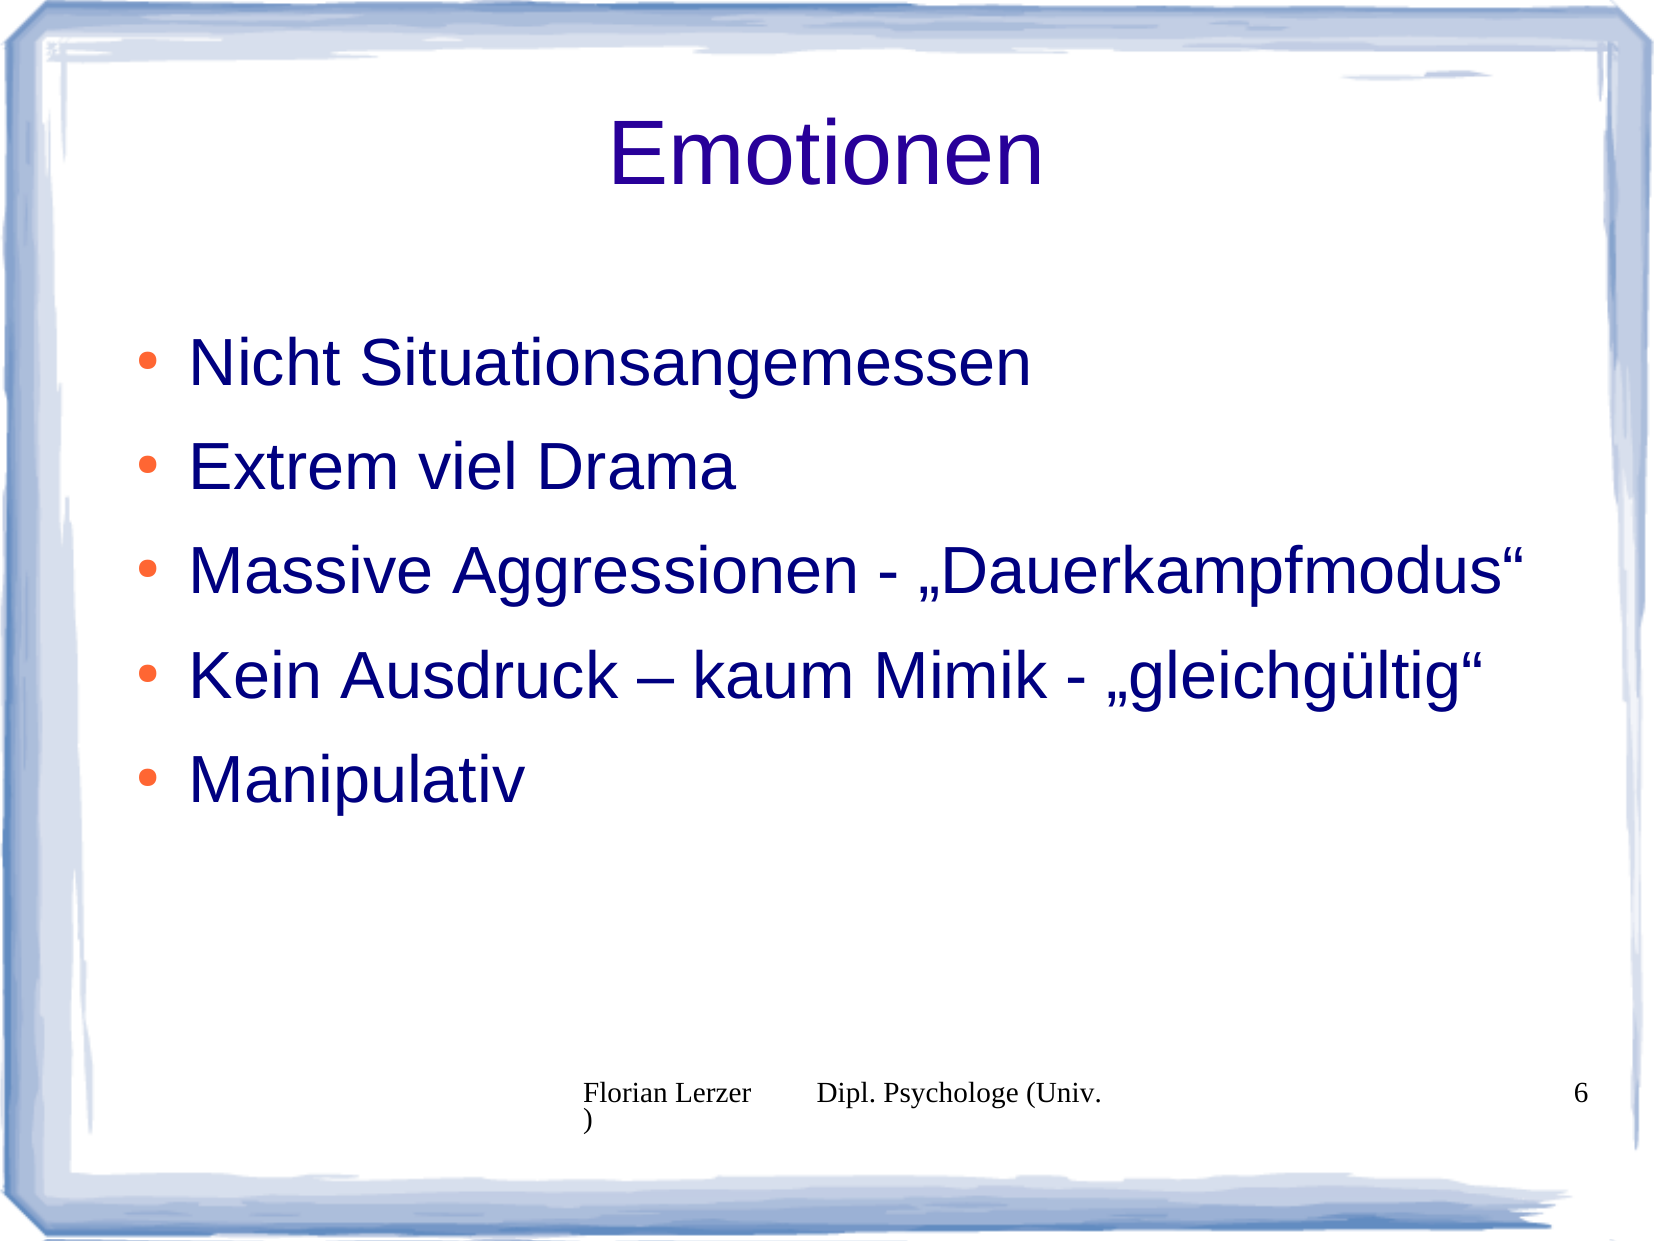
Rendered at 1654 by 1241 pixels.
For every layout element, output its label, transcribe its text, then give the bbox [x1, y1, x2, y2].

list Nicht Situationsangemessen Extrem viel Drama Massive Aggressionen - „Dauerkampfmodus“ Kein Ausdruck – kaum Mimik - „gleichgültig“ Manipulativ [118, 324, 1571, 1004]
title Emotionen [82, 49, 1571, 257]
picture [0, 0, 1654, 1241]
